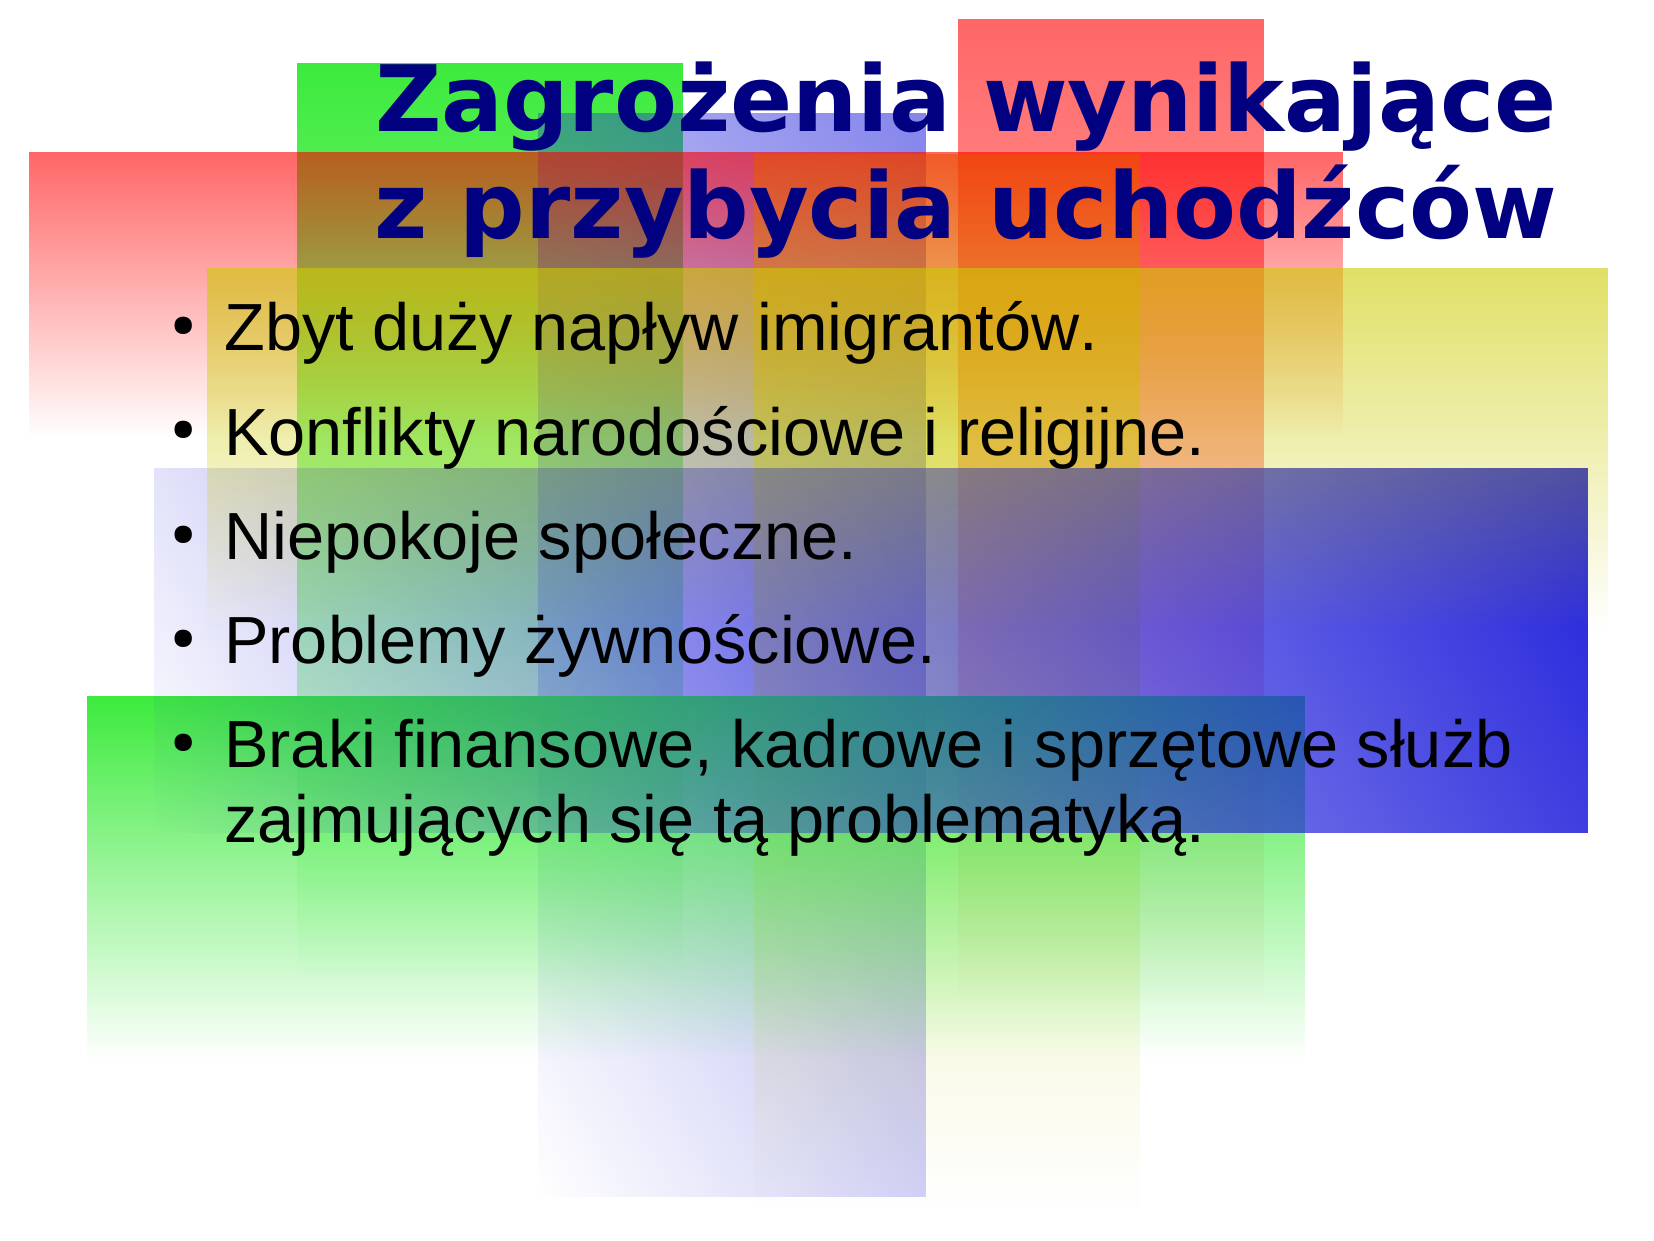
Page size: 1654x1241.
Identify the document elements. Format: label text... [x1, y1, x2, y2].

title Zagrożenia wynikające z przybycia uchodźców [362, 45, 1571, 261]
list Zbyt duży napływ imigrantów. Konflikty narodościowe i religijne. Niepokoje społeczne. Problemy żywnościowe. Braki finansowe, kadrowe i sprzętowe służb zajmujących się tą problematyką. [82, 290, 1571, 1109]
